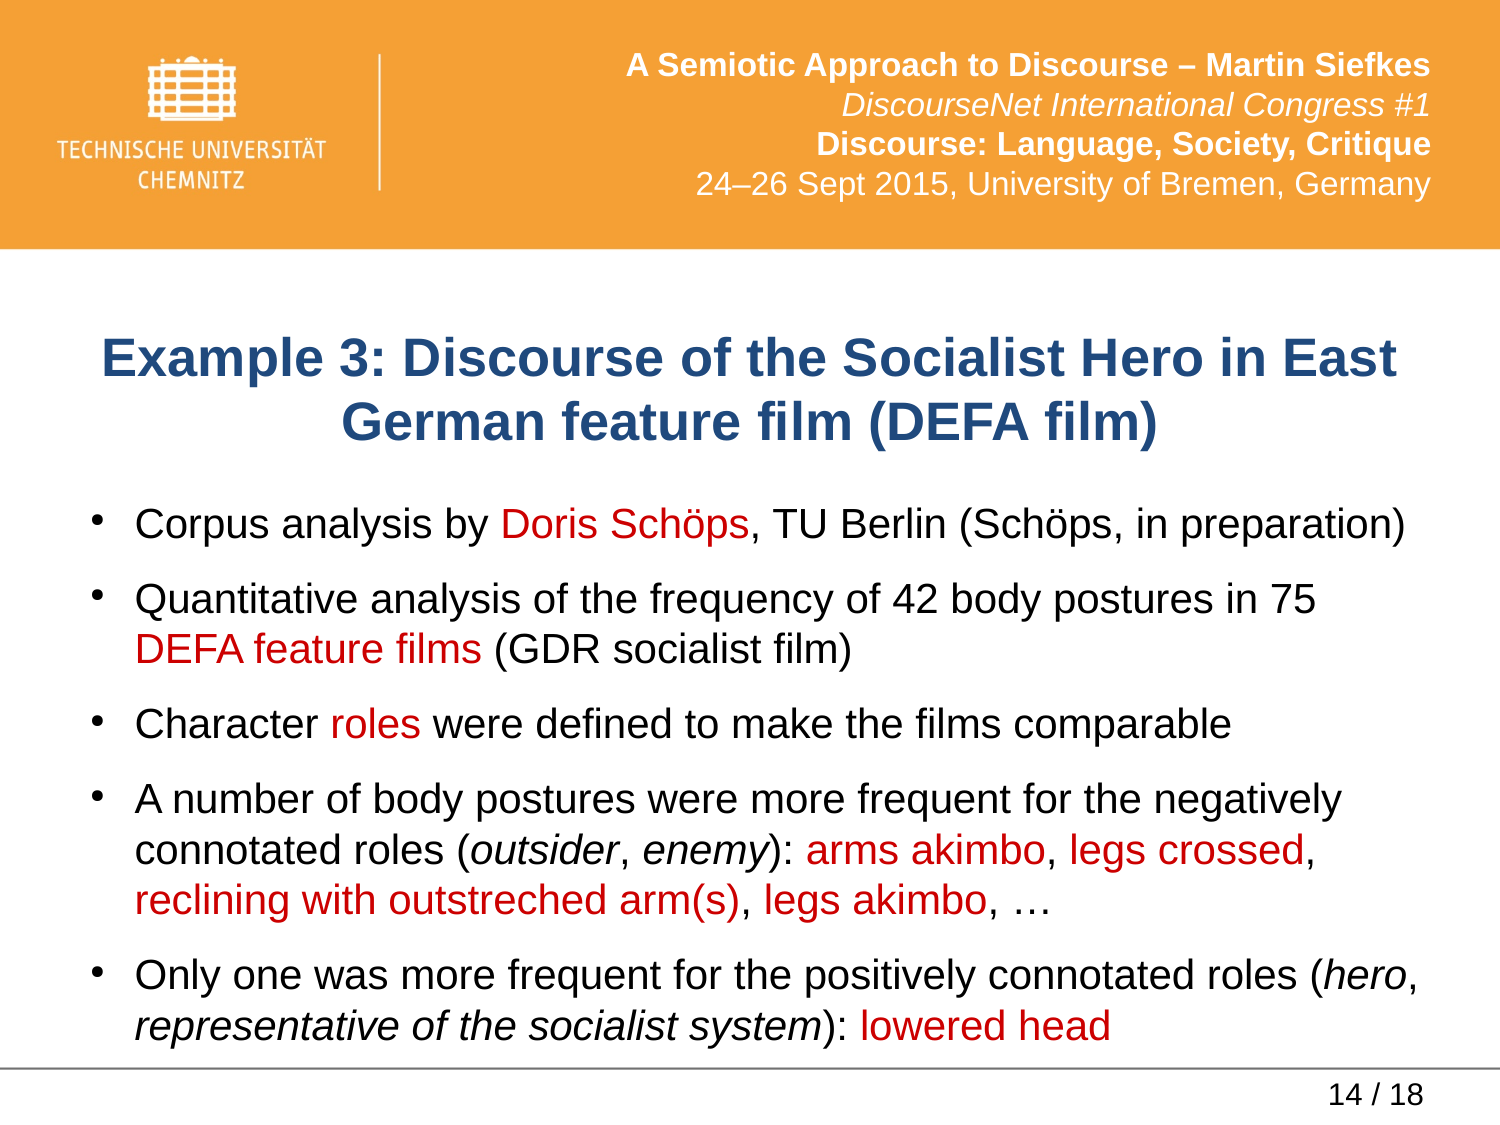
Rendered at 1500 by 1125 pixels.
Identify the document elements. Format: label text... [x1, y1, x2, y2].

text_box Example 3: Discourse of the Socialist Hero in East German feature film (DEFA film) [59, 314, 1441, 449]
list Corpus analysis by Doris Schöps, TU Berlin (Schöps, in preparation) Quantitative analysis of the frequency of 42 body postures in 75 DEFA feature films (GDR socialist film) Character roles were defined to make the films comparable A number of body postures were more frequent for the negatively connotated roles (outsider, enemy): arms akimbo, legs crossed, reclining with outstreched arm(s), legs akimbo, … Only one was more frequent for the positively connotated roles (hero, representative of the socialist system): lowered head [75, 496, 1426, 1063]
picture [0, 0, 1500, 1125]
text_box <Foliennummer> / 18 [1211, 1069, 1500, 1120]
list [419, 45, 774, 197]
